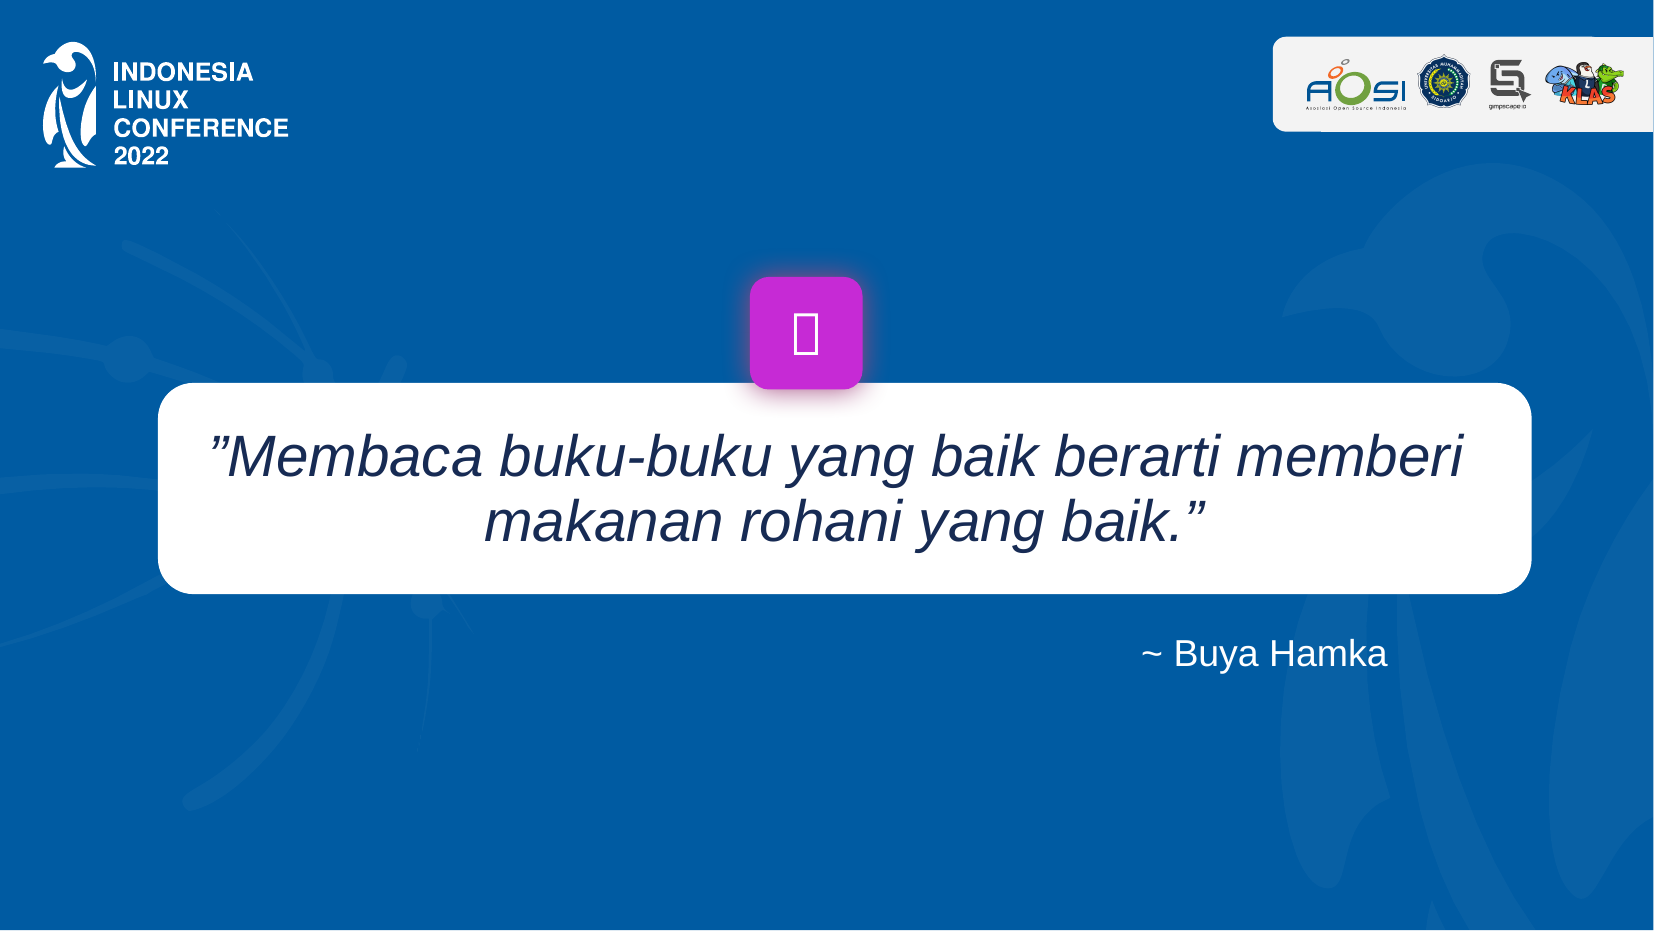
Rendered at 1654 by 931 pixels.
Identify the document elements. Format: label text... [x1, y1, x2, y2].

picture [1545, 62, 1624, 105]
text_box ”Membaca buku-buku yang baik berarti memberi makanan rohani yang baik.” [157, 382, 1532, 595]
text_box 📜 [749, 276, 863, 390]
picture [1417, 54, 1471, 108]
subtitle ~ Buya Hamka [787, 581, 1388, 725]
